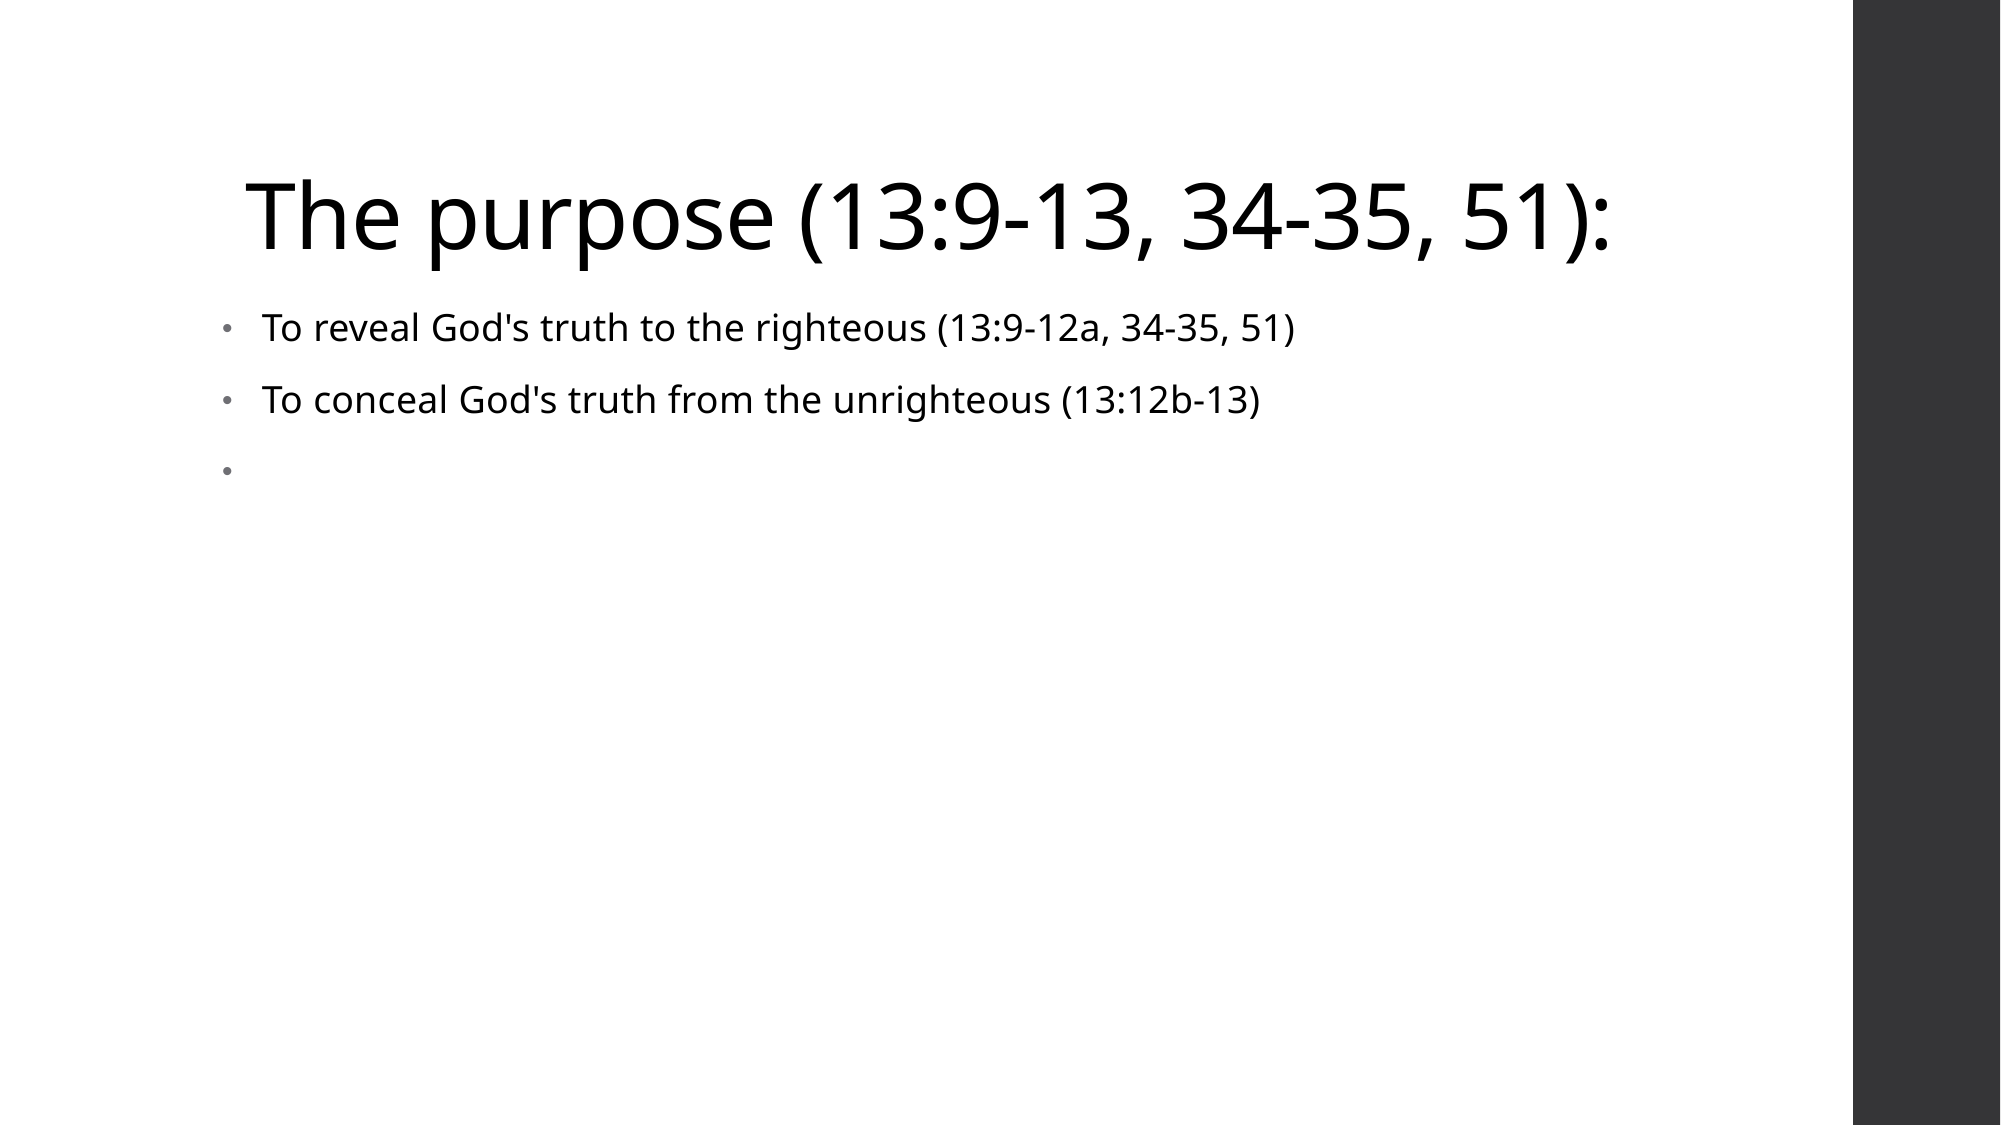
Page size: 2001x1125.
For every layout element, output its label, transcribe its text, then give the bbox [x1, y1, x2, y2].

title The purpose (13:9-13, 34-35, 51): [206, 60, 1797, 278]
list To reveal God's truth to the righteous (13:9-12a, 34-35, 51) To conceal God's truth from the unrighteous (13:12b-13) [206, 299, 1617, 1014]
